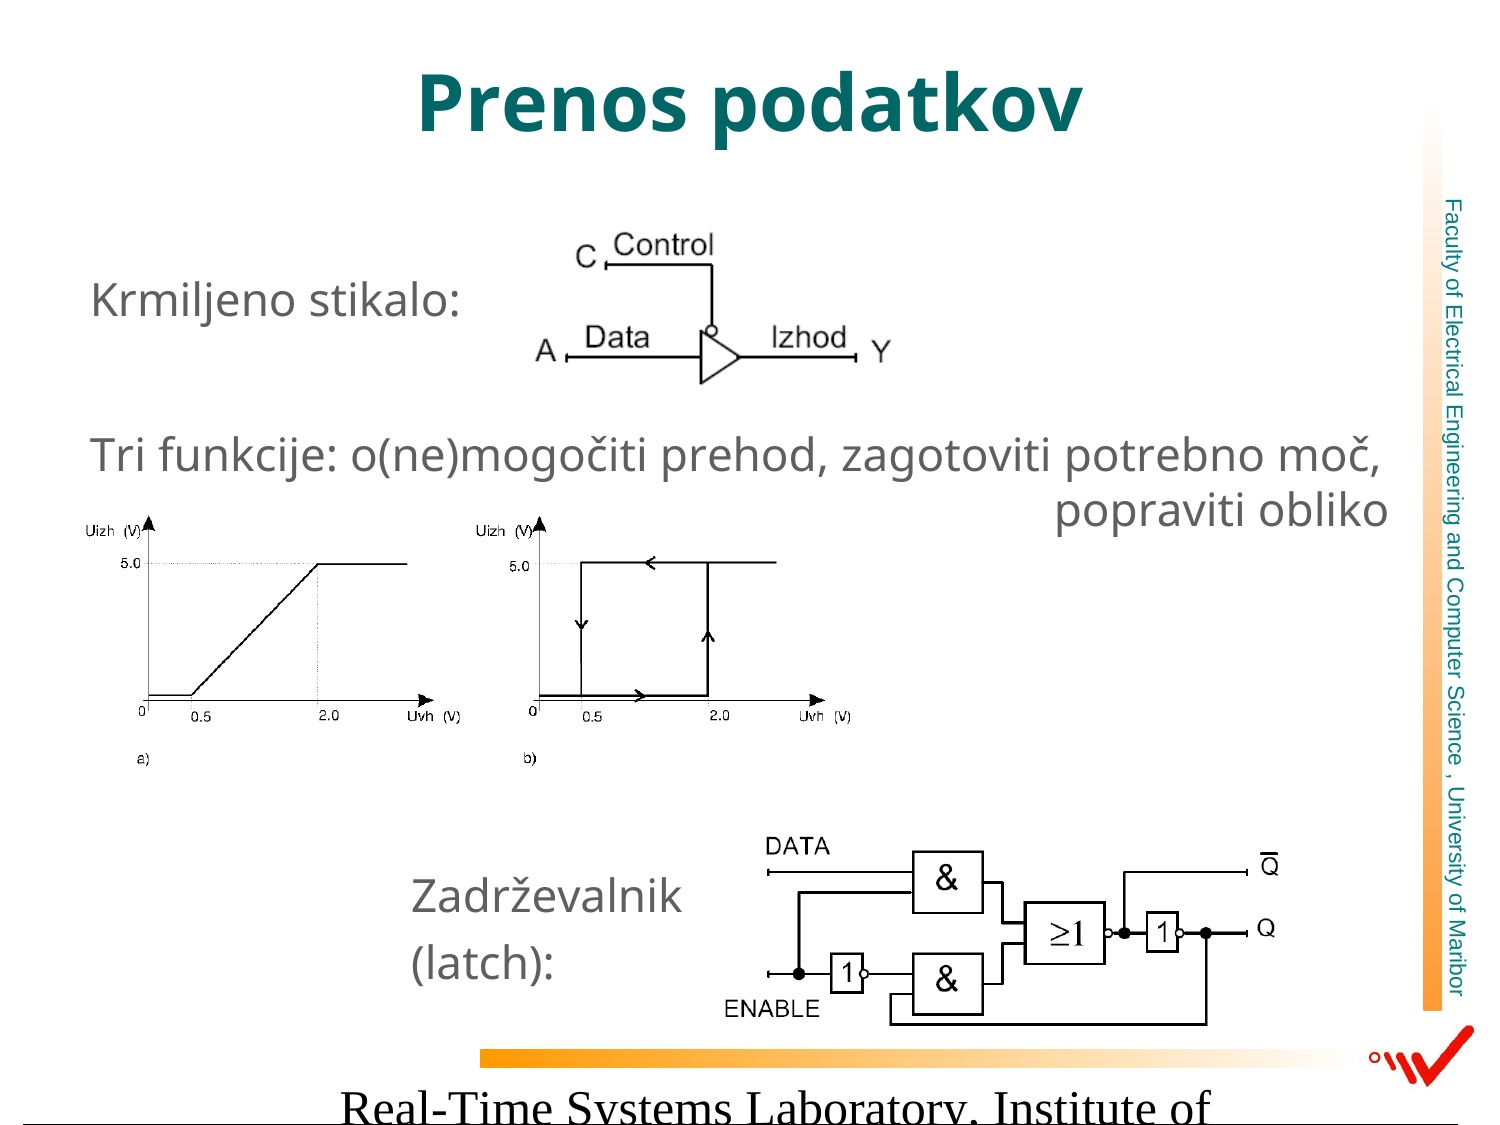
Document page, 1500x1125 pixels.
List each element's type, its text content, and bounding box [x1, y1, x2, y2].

list Krmiljeno stikalo: Tri funkcije: o(ne)mogočiti prehod, zagotoviti potrebno moč, popraviti obliko signala Zadrževalnik (latch): [74, 262, 1408, 1006]
picture [695, 805, 1291, 1043]
picture [40, 503, 869, 780]
title Prenos podatkov [75, 45, 1426, 233]
picture [507, 224, 911, 392]
